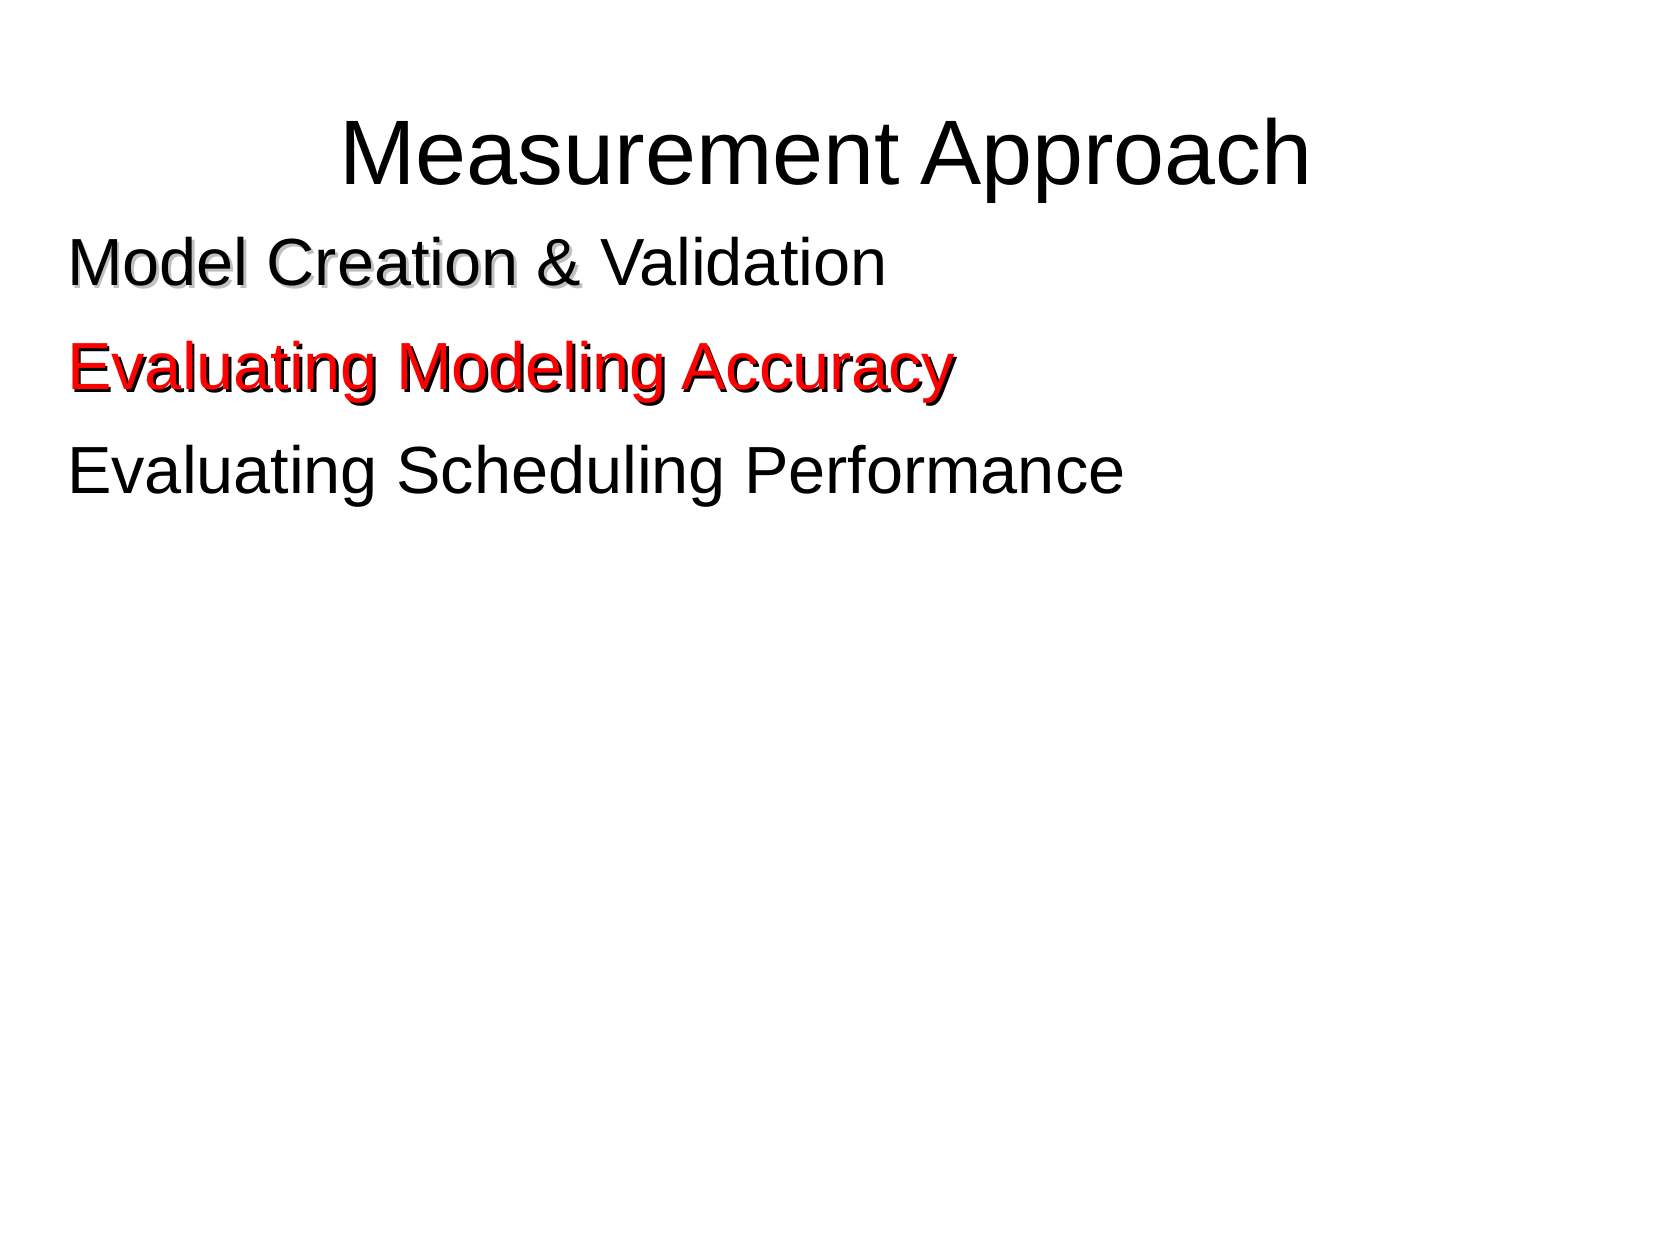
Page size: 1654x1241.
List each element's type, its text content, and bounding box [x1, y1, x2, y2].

list Model Creation & Validation Evaluating Modeling Accuracy Evaluating Scheduling Performance [49, 225, 1613, 1029]
title Measurement Approach [82, 49, 1571, 225]
